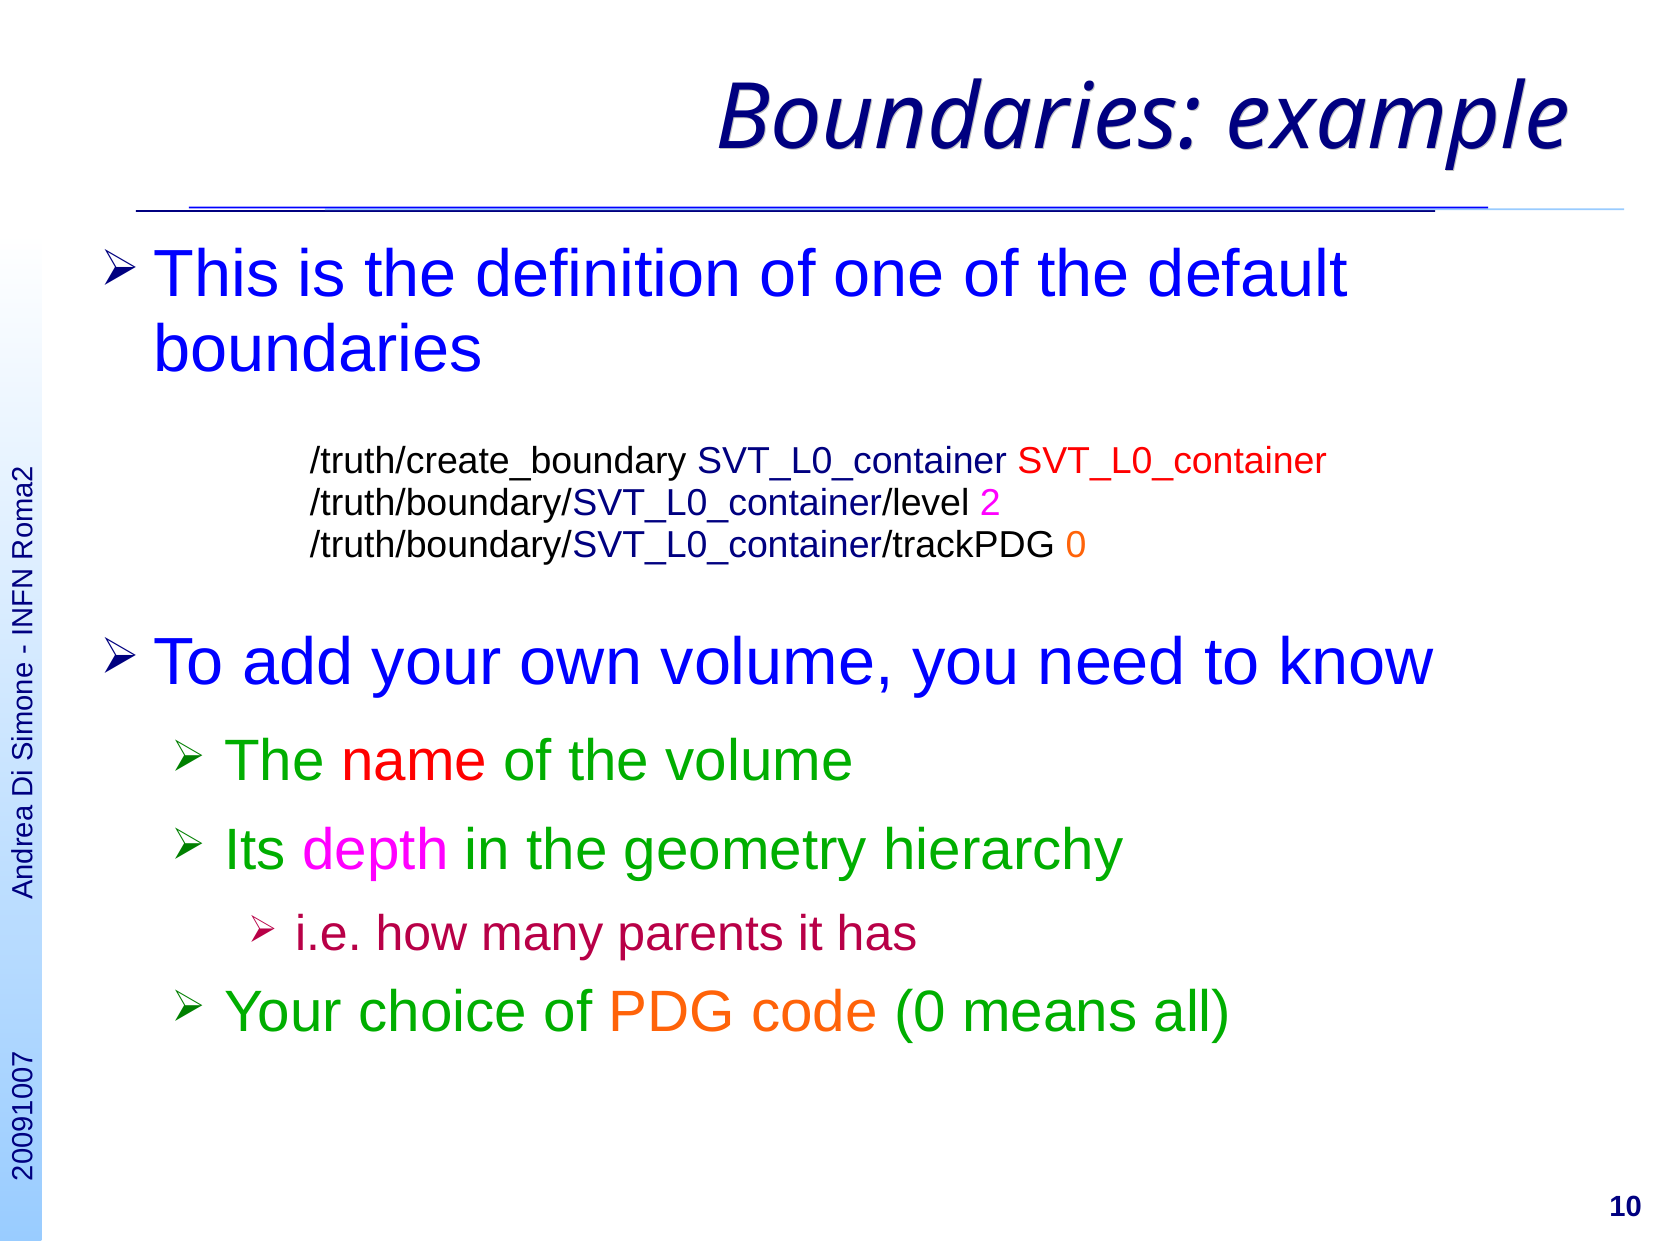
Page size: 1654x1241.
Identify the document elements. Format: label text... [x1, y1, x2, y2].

list This is the definition of one of the default boundaries To add your own volume, you need to know The name of the volume Its depth in the geometry hierarchy i.e. how many parents it has Your choice of PDG code (0 means all) [82, 236, 1571, 1055]
text_box /truth/create_boundary SVT_L0_container SVT_L0_container /truth/boundary/SVT_L0_container/level 2 /truth/boundary/SVT_L0_container/trackPDG 0 [295, 431, 1342, 573]
title Boundaries: example [82, 56, 1571, 170]
